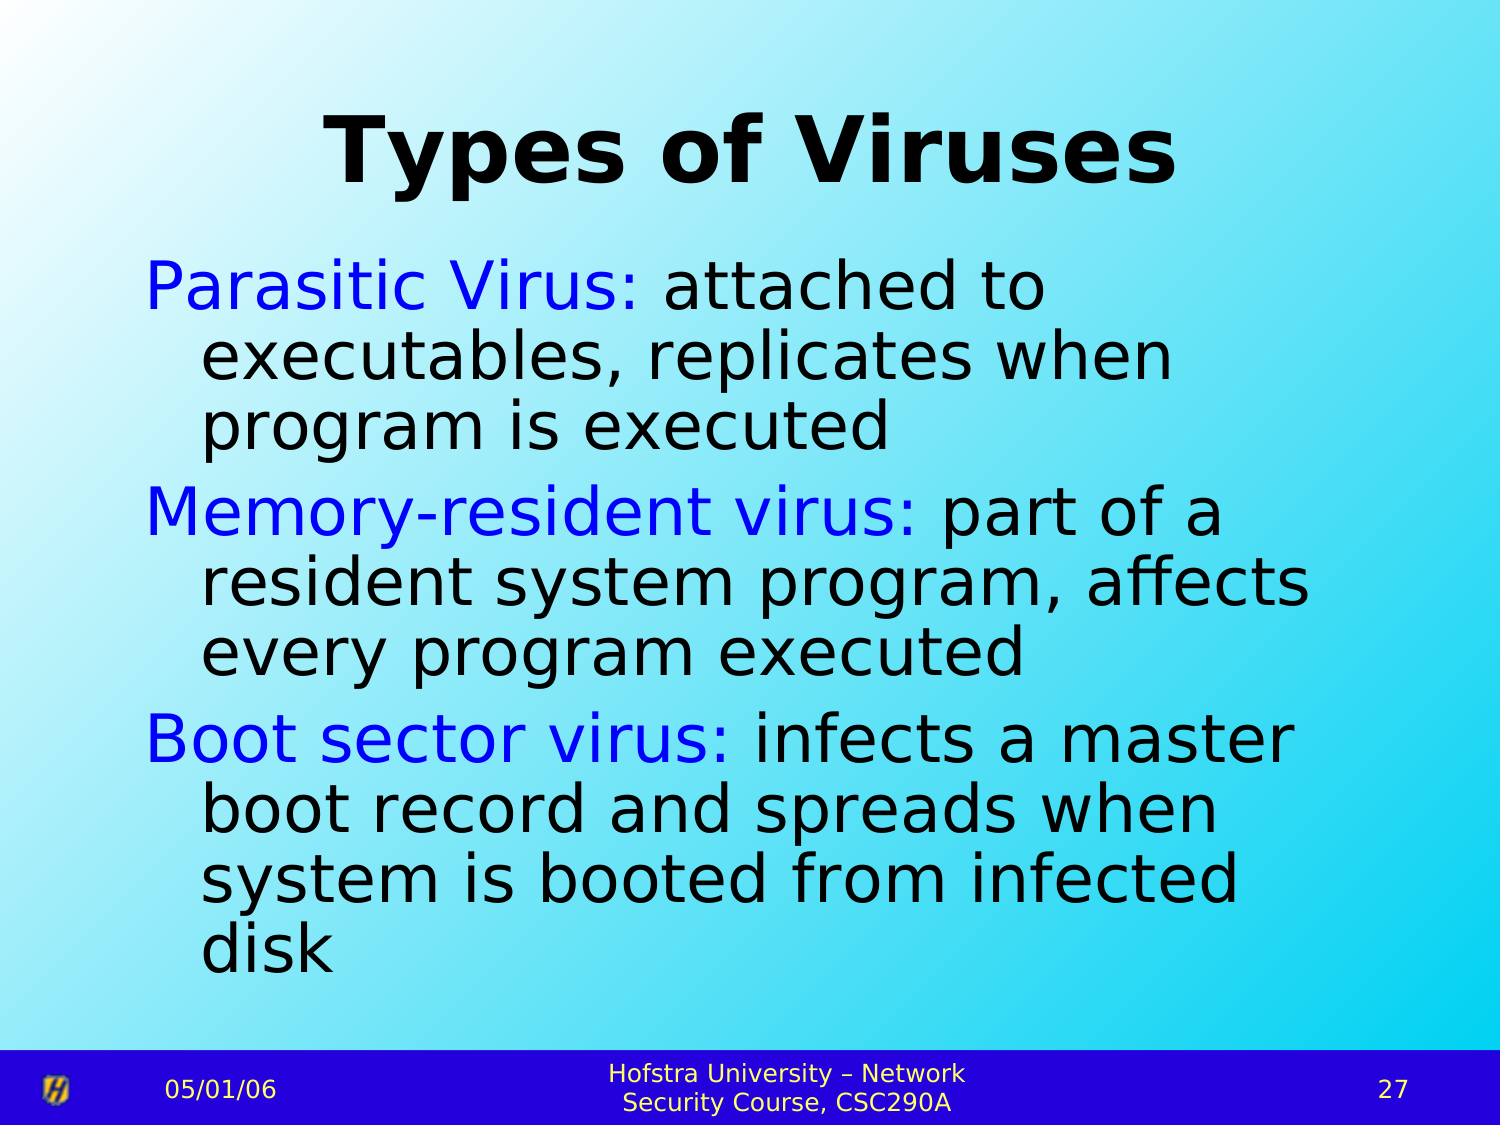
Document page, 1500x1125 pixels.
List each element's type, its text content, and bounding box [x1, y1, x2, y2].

picture [37, 1072, 76, 1110]
list Parasitic Virus: attached to executables, replicates when program is executed Memory-resident virus: part of a resident system program, affects every program executed Boot sector virus: infects a master boot record and spreads when system is booted from infected disk [129, 245, 1405, 1002]
title Types of Viruses [112, 84, 1391, 212]
